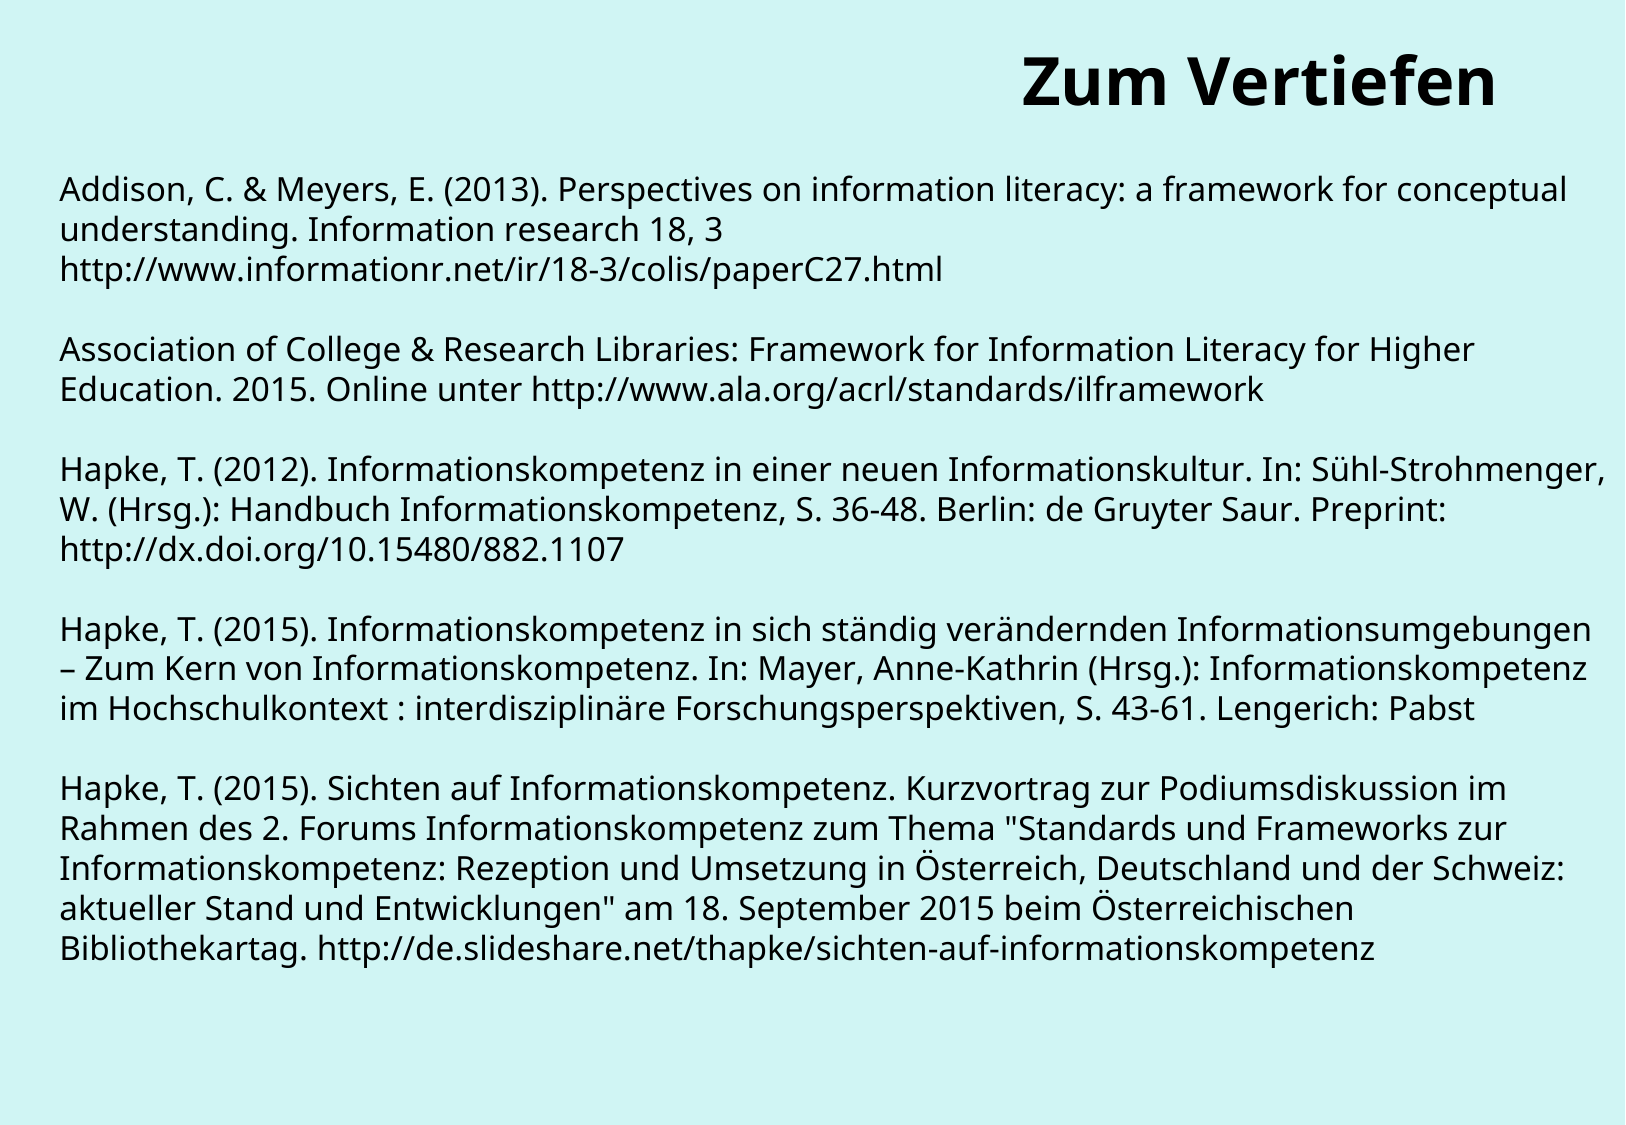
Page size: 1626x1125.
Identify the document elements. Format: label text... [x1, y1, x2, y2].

title Zum Vertiefen [847, 30, 1514, 131]
text_box Addison, C. & Meyers, E. (2013). Perspectives on information literacy: a framework for conceptual understanding. Information research 18, 3 http://www.informationr.net/ir/18-3/colis/paperC27.html Association of College & Research Libraries: Framework for Information Literacy for Higher Education. 2015. Online unter http://www.ala.org/acrl/standards/ilframework Hapke, T. (2012). Informationskompetenz in einer neuen Informationskultur. In: Sühl-Strohmenger, W. (Hrsg.): Handbuch Informationskompetenz, S. 36-48. Berlin: de Gruyter Saur. Preprint: http://dx.doi.org/10.15480/882.1107 Hapke, T. (2015). Informationskompetenz in sich ständig verändernden Informationsumgebungen – Zum Kern von Informationskompetenz. In: Mayer, Anne-Kathrin (Hrsg.): Informationskompetenz im Hochschulkontext : interdisziplinäre Forschungsperspektiven, S. 43-61. Lengerich: Pabst Hapke, T. (2015). Sichten auf Informationskompetenz. Kurzvortrag zur Podiumsdiskussion im Rahmen des 2. Forums Informationskompetenz zum Thema "Standards und Frameworks zur Informationskompetenz: Rezeption und Umsetzung in Österreich, Deutschland und der Schweiz: aktueller Stand und Entwicklungen" am 18. September 2015 beim Österreichischen Bibliothekartag. http://de.slideshare.net/thapke/sichten-auf-informationskompetenz [44, 160, 1626, 1073]
